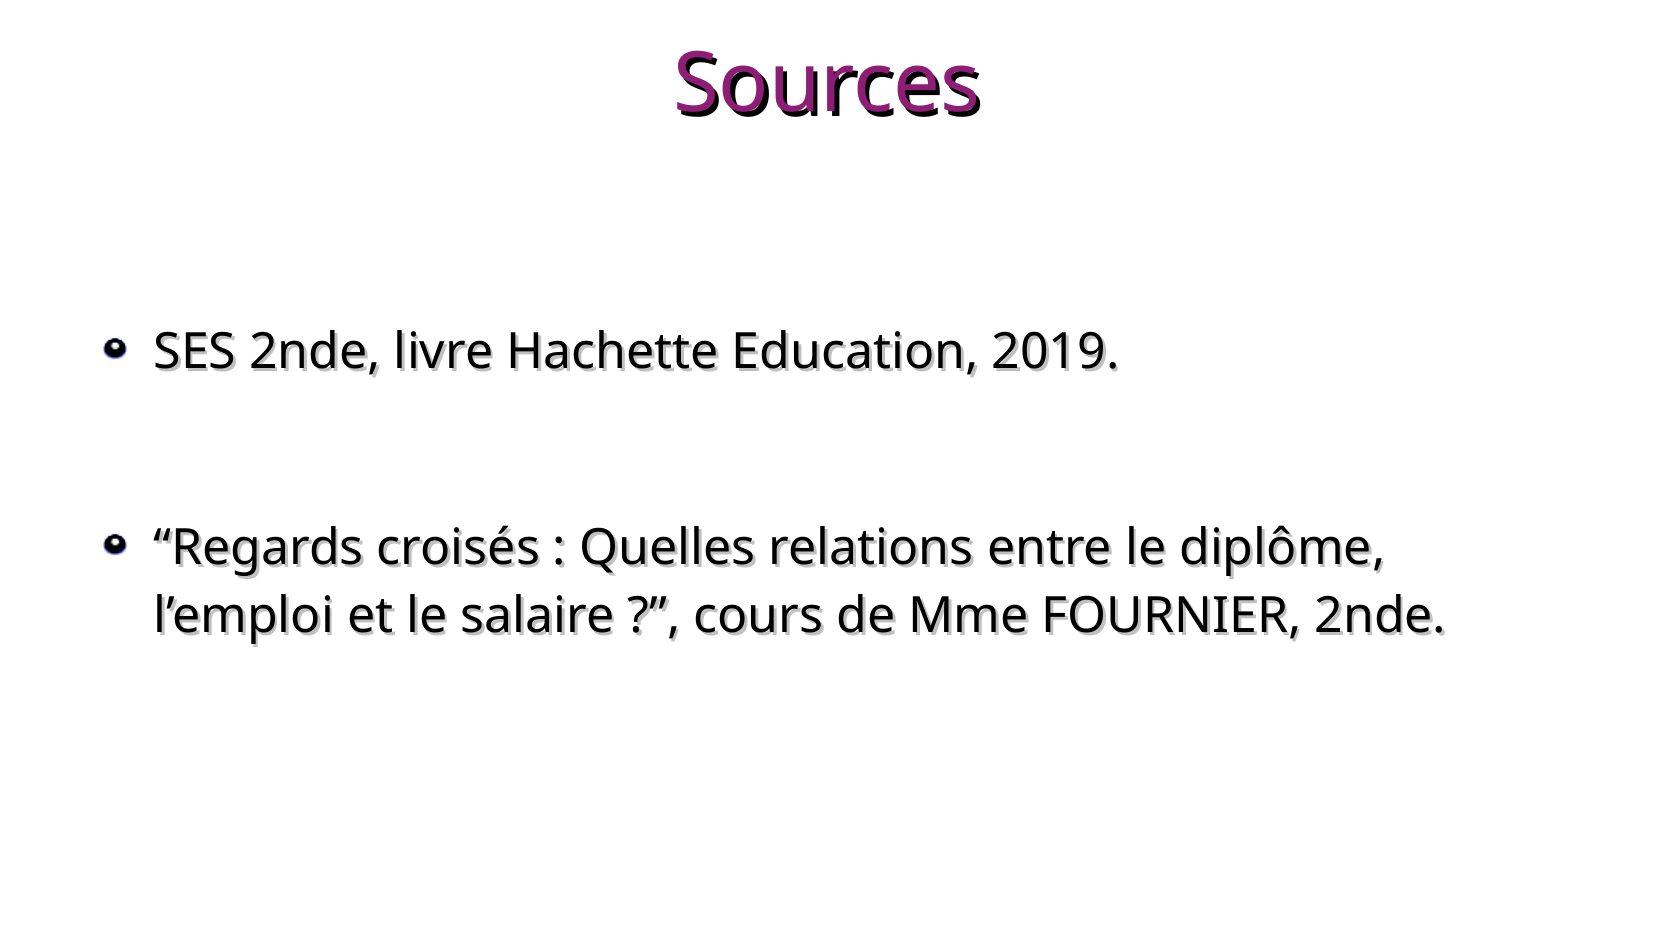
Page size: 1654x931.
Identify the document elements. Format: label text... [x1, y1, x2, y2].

list SES 2nde, livre Hachette Education, 2019. “Regards croisés : Quelles relations entre le diplôme, l’emploi et le salaire ?”, cours de Mme FOURNIER, 2nde. [82, 217, 1571, 758]
title Sources [82, 1, 1571, 157]
